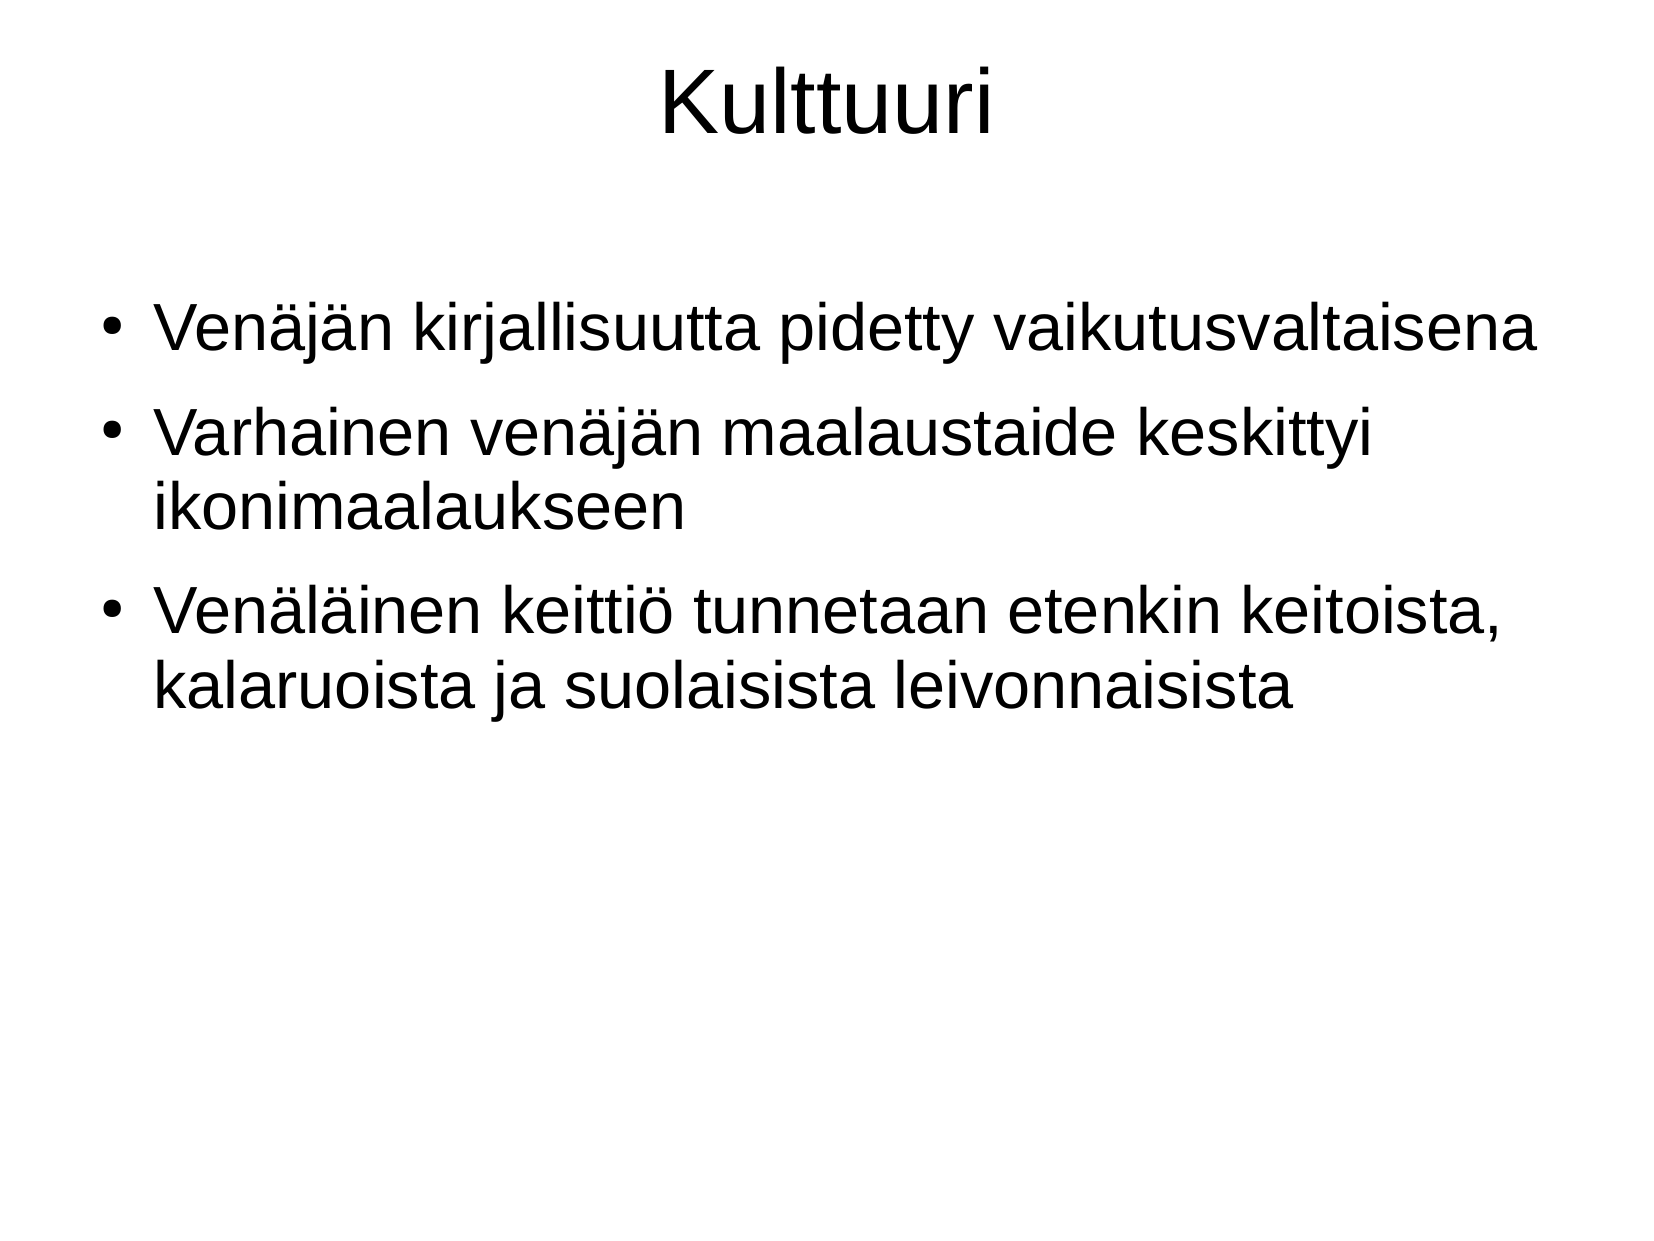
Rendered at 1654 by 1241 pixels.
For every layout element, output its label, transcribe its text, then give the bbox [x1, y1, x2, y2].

title Kulttuuri [82, 49, 1571, 257]
list Venäjän kirjallisuutta pidetty vaikutusvaltaisena Varhainen venäjän maalaustaide keskittyi ikonimaalaukseen Venäläinen keittiö tunnetaan etenkin keitoista, kalaruoista ja suolaisista leivonnaisista [82, 290, 1571, 1010]
